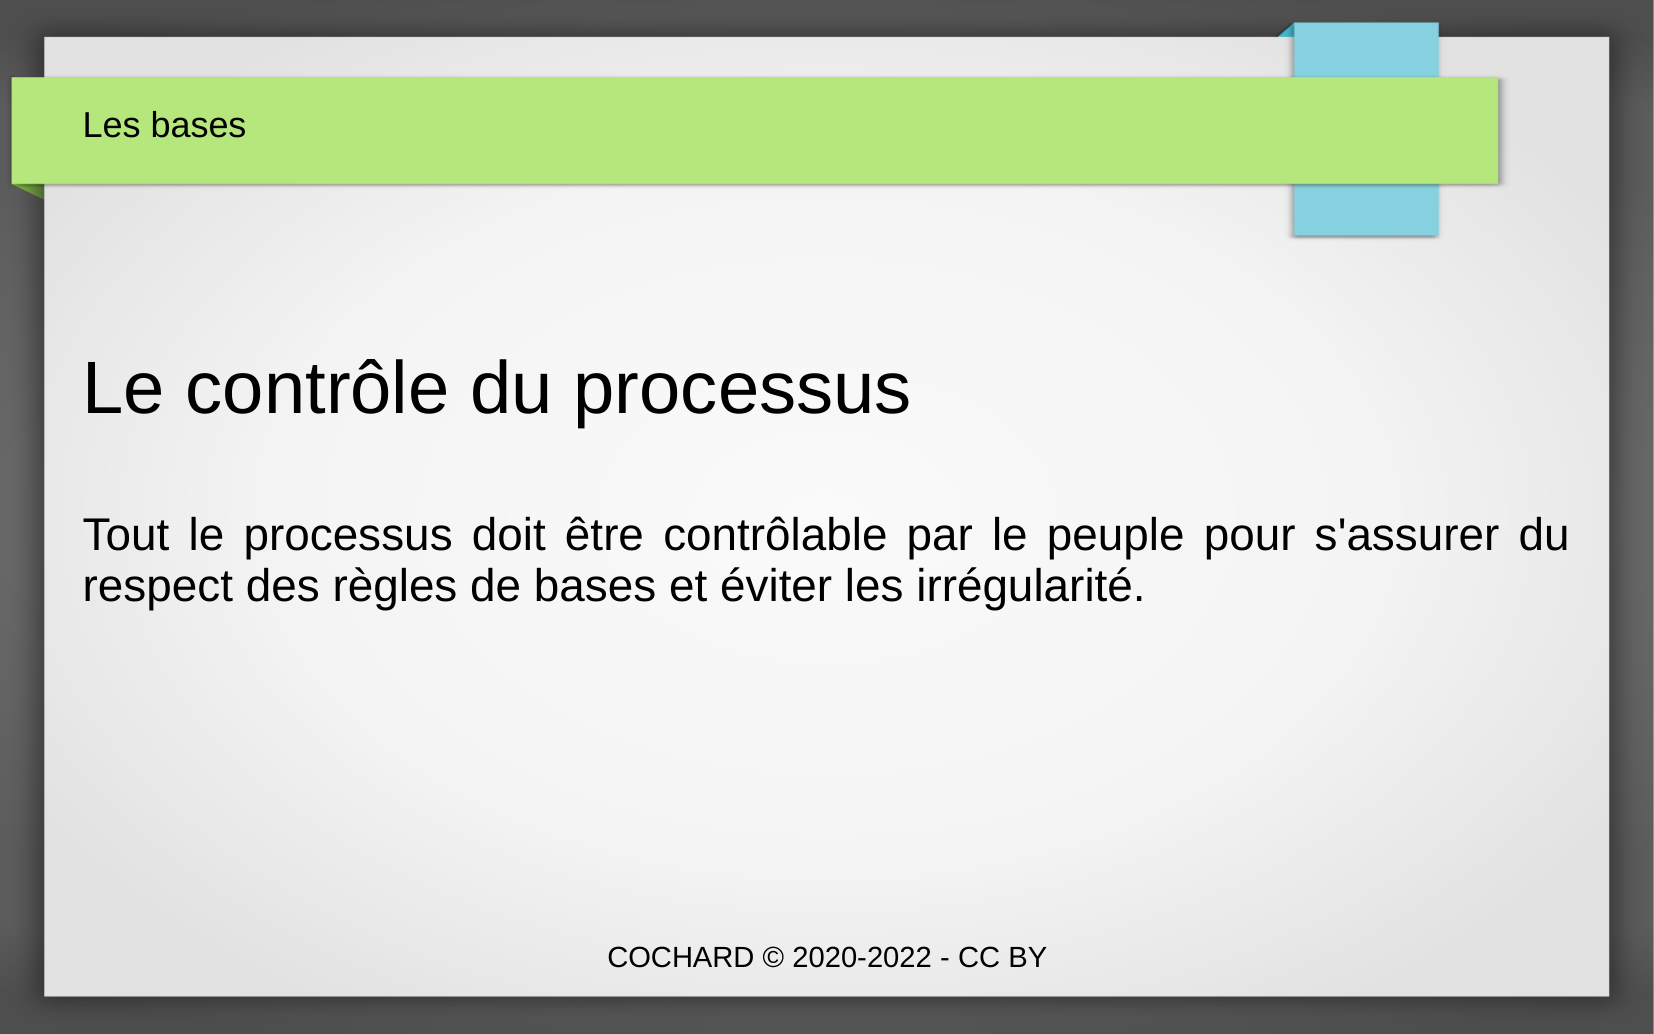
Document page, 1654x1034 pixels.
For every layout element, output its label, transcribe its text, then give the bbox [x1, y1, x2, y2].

picture [0, 0, 1654, 1034]
list Le contrôle du processus Tout le processus doit être contrôlable par le peuple pour s'assurer du respect des règles de bases et éviter les irrégularité. [82, 249, 1571, 849]
title Les bases [82, 39, 1235, 210]
